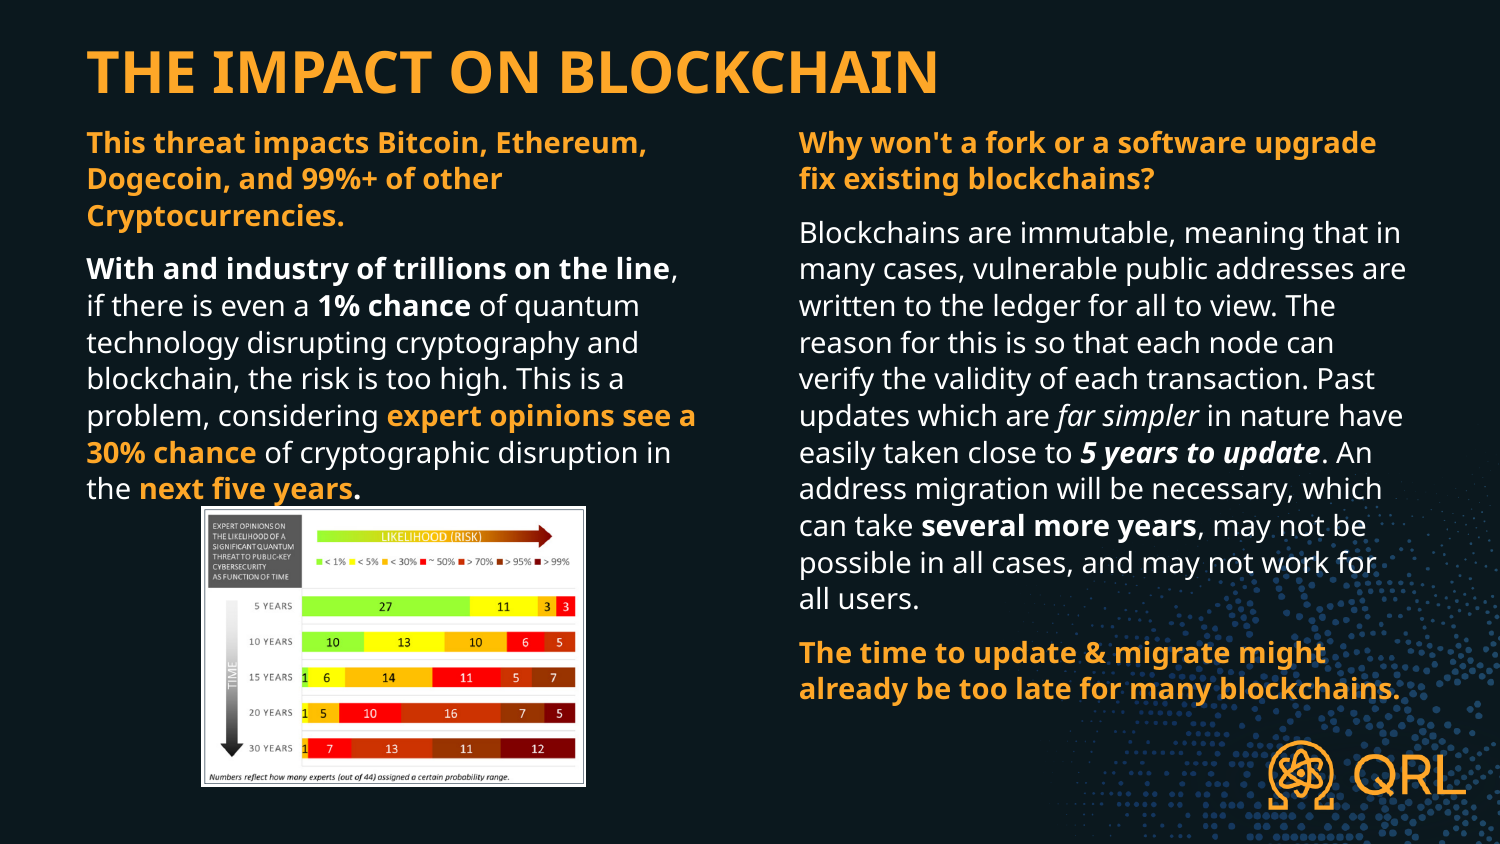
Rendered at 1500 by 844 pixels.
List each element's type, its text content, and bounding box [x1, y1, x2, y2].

title THE IMPACT ON BLOCKCHAIN [75, 0, 1425, 152]
list This threat impacts Bitcoin, Ethereum, Dogecoin, and 99%+ of other Cryptocurrencies. With and industry of trillions on the line, if there is even a 1% chance of quantum technology disrupting cryptography and blockchain, the risk is too high. This is a problem, considering expert opinions see a 30% chance of cryptographic disruption in the next five years. [75, 116, 713, 603]
list Why won't a fork or a software upgrade fix existing blockchains? Blockchains are immutable, meaning that in many cases, vulnerable public addresses are written to the ledger for all to view. The reason for this is so that each node can verify the validity of each transaction. Past updates which are far simpler in nature have easily taken close to 5 years to update. An address migration will be necessary, which can take several more years, may not be possible in all cases, and may not work for all users. The time to update & migrate might already be too late for many blockchains. [787, 116, 1425, 675]
picture [0, 0, 1500, 844]
